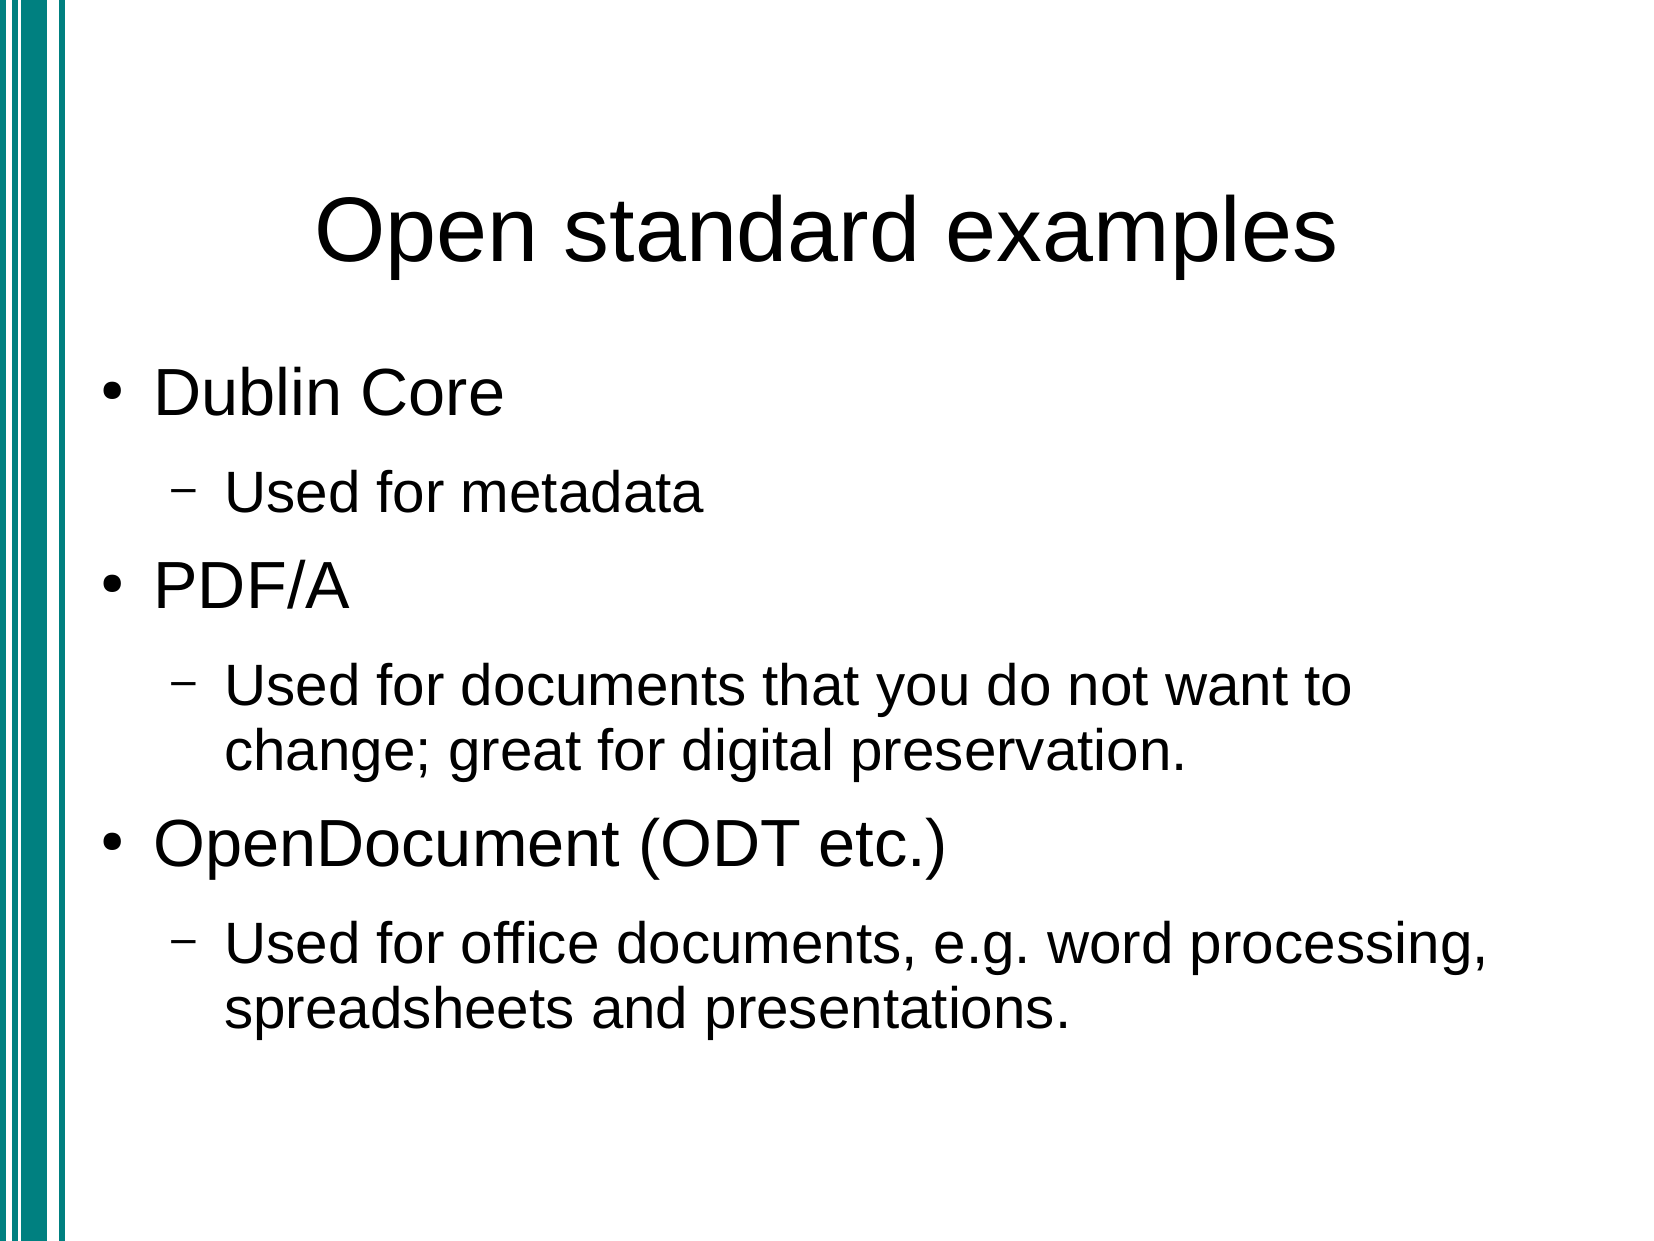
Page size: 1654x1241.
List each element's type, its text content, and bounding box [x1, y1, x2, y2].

list Dublin Core Used for metadata PDF/A Used for documents that you do not want to change; great for digital preservation. OpenDocument (ODT etc.) Used for office documents, e.g. word processing, spreadsheets and presentations. [82, 355, 1538, 1075]
title Open standard examples [82, 126, 1571, 334]
